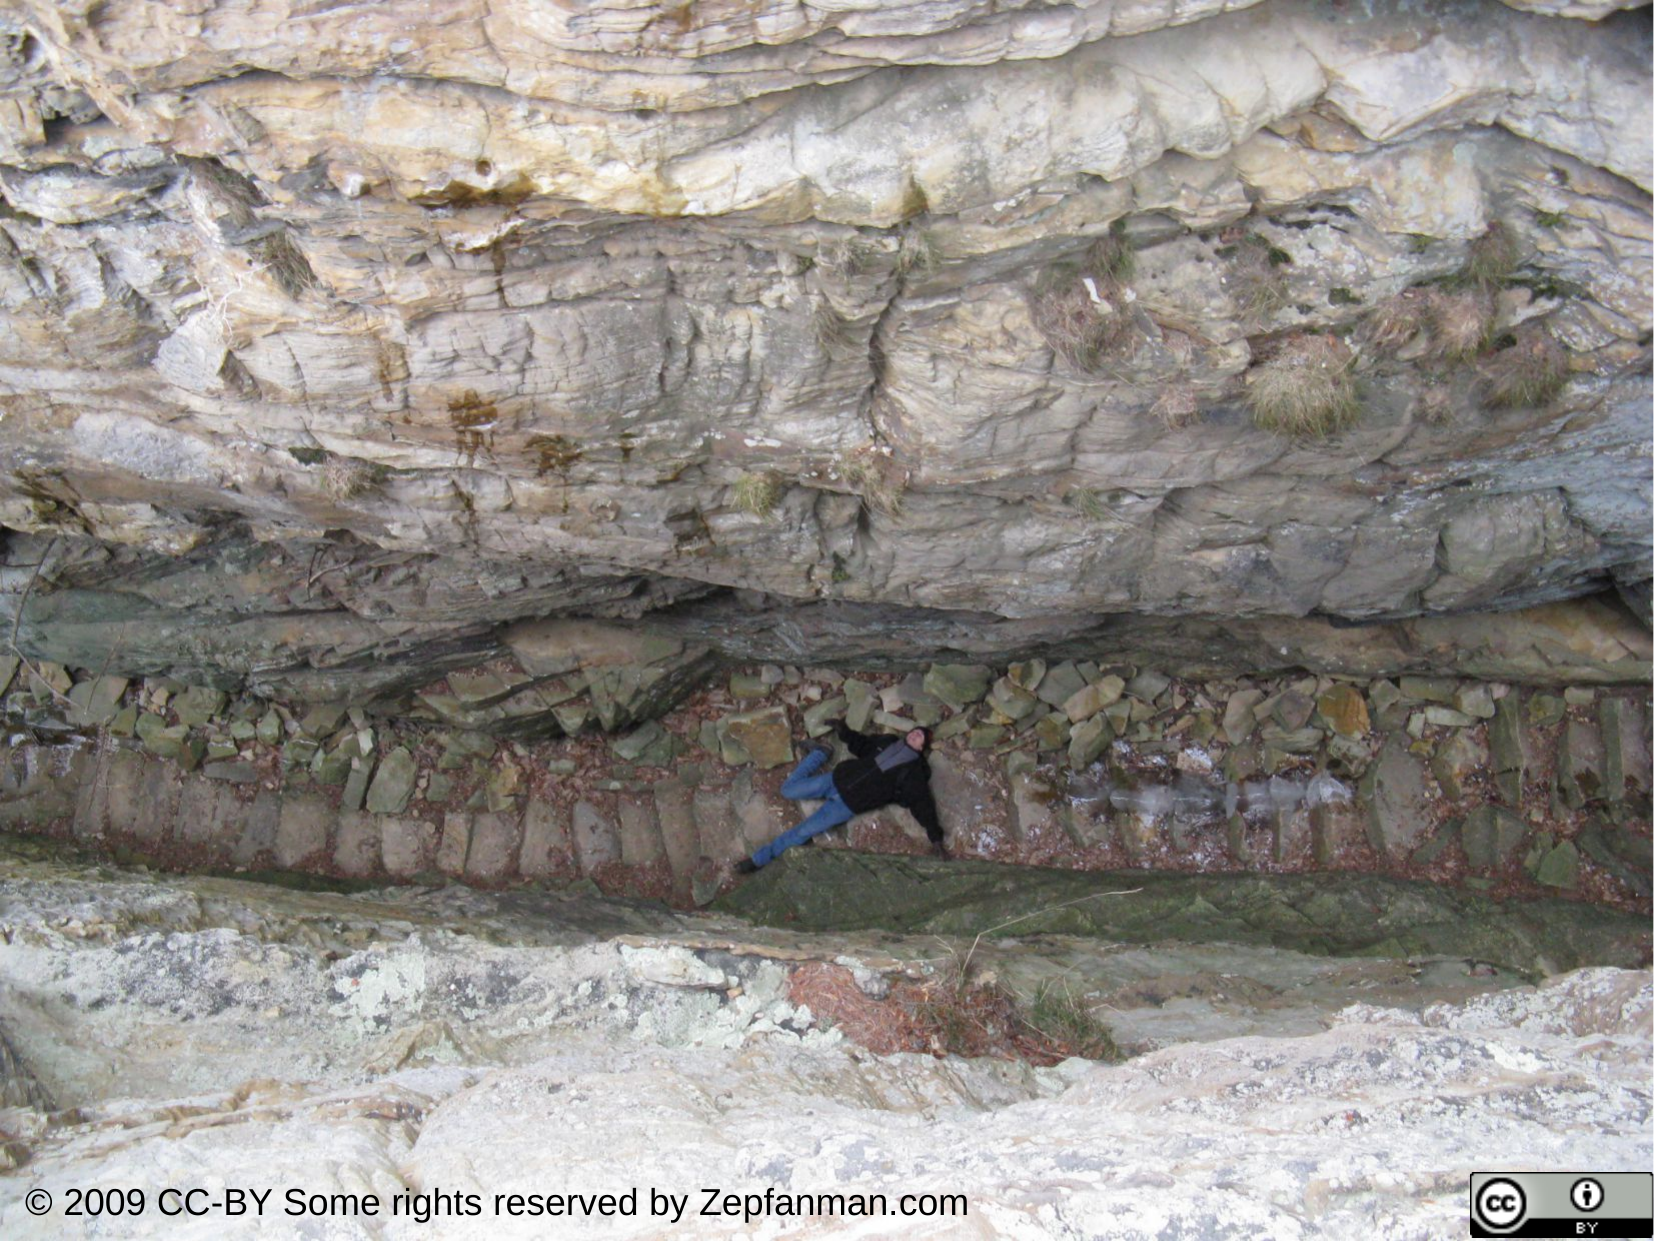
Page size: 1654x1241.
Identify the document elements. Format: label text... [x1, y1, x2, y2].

picture [0, 0, 1654, 1241]
text_box © 2009 CC-BY Some rights reserved by Zepfanman.com [10, 1174, 985, 1232]
